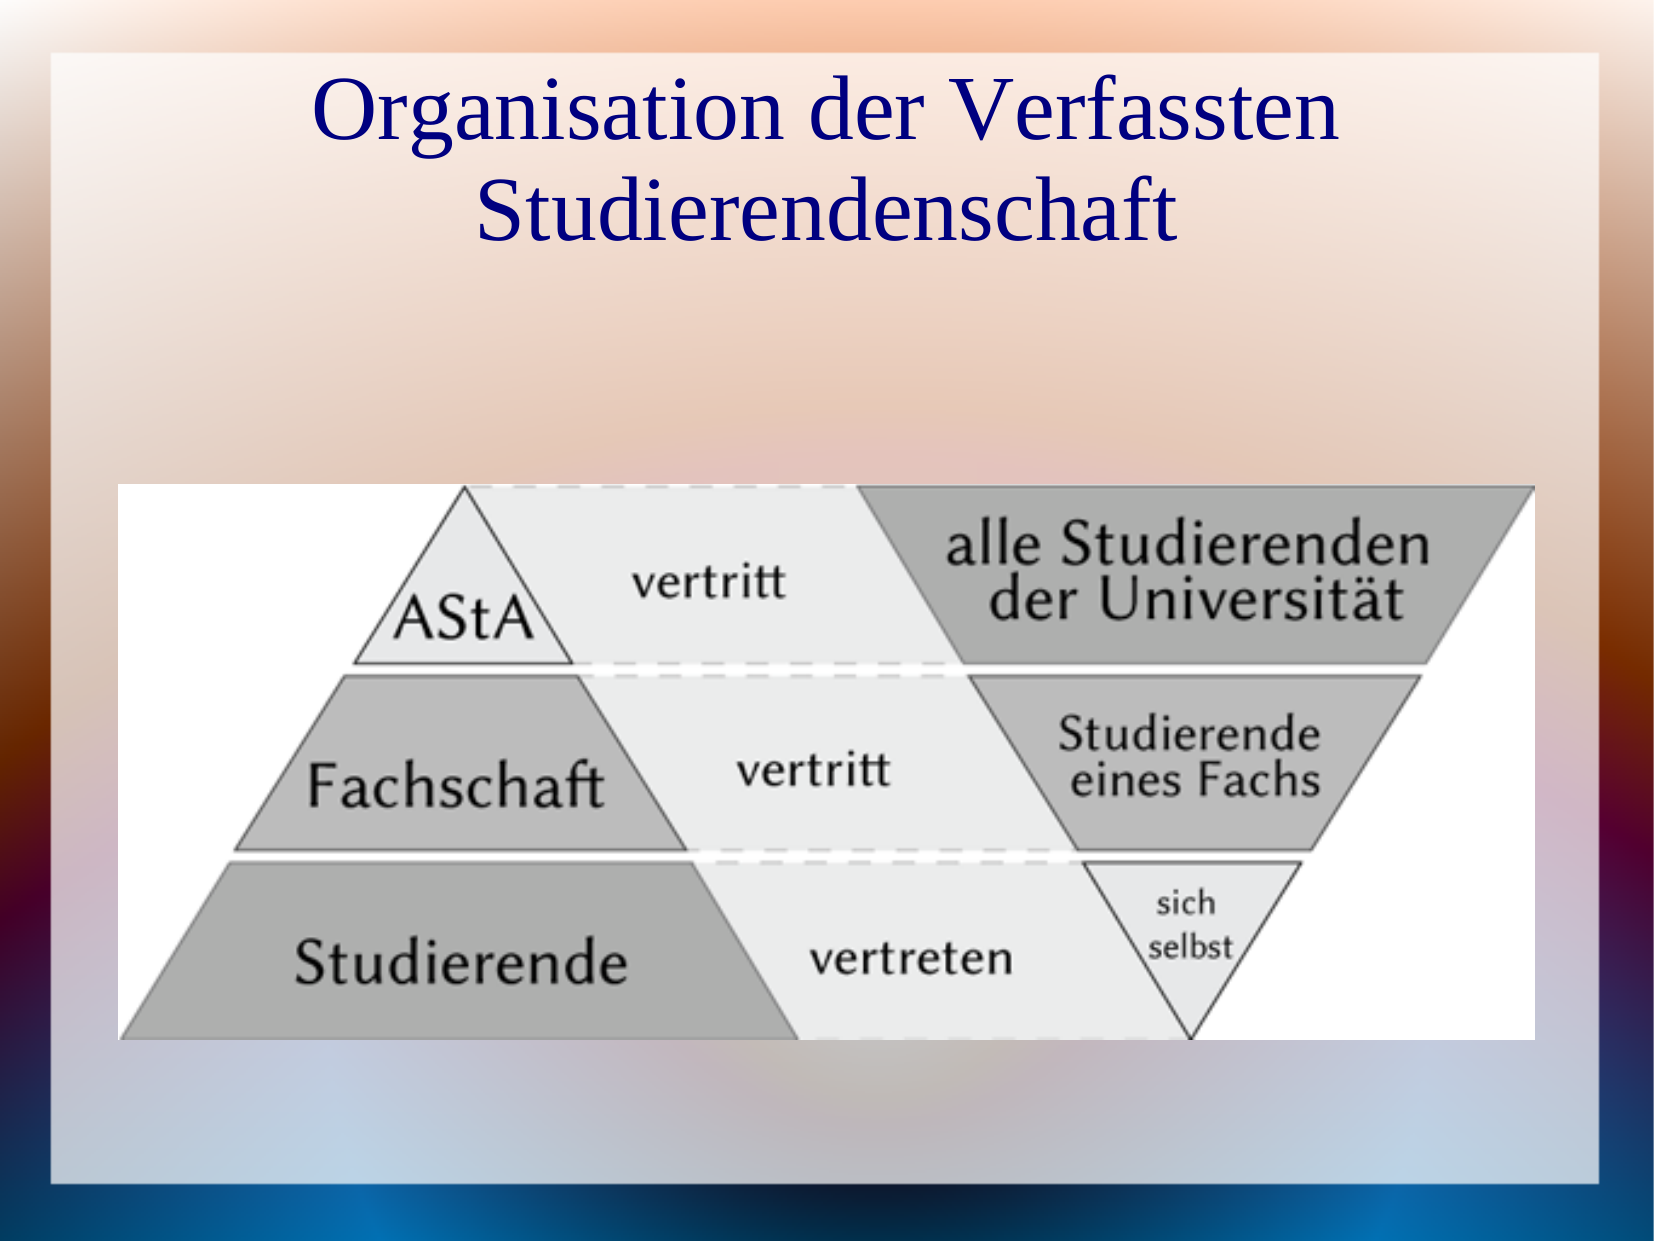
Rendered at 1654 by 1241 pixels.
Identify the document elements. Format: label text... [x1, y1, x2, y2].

picture [0, 0, 1654, 1241]
title Organisation der Verfassten Studierendenschaft [82, 55, 1571, 263]
